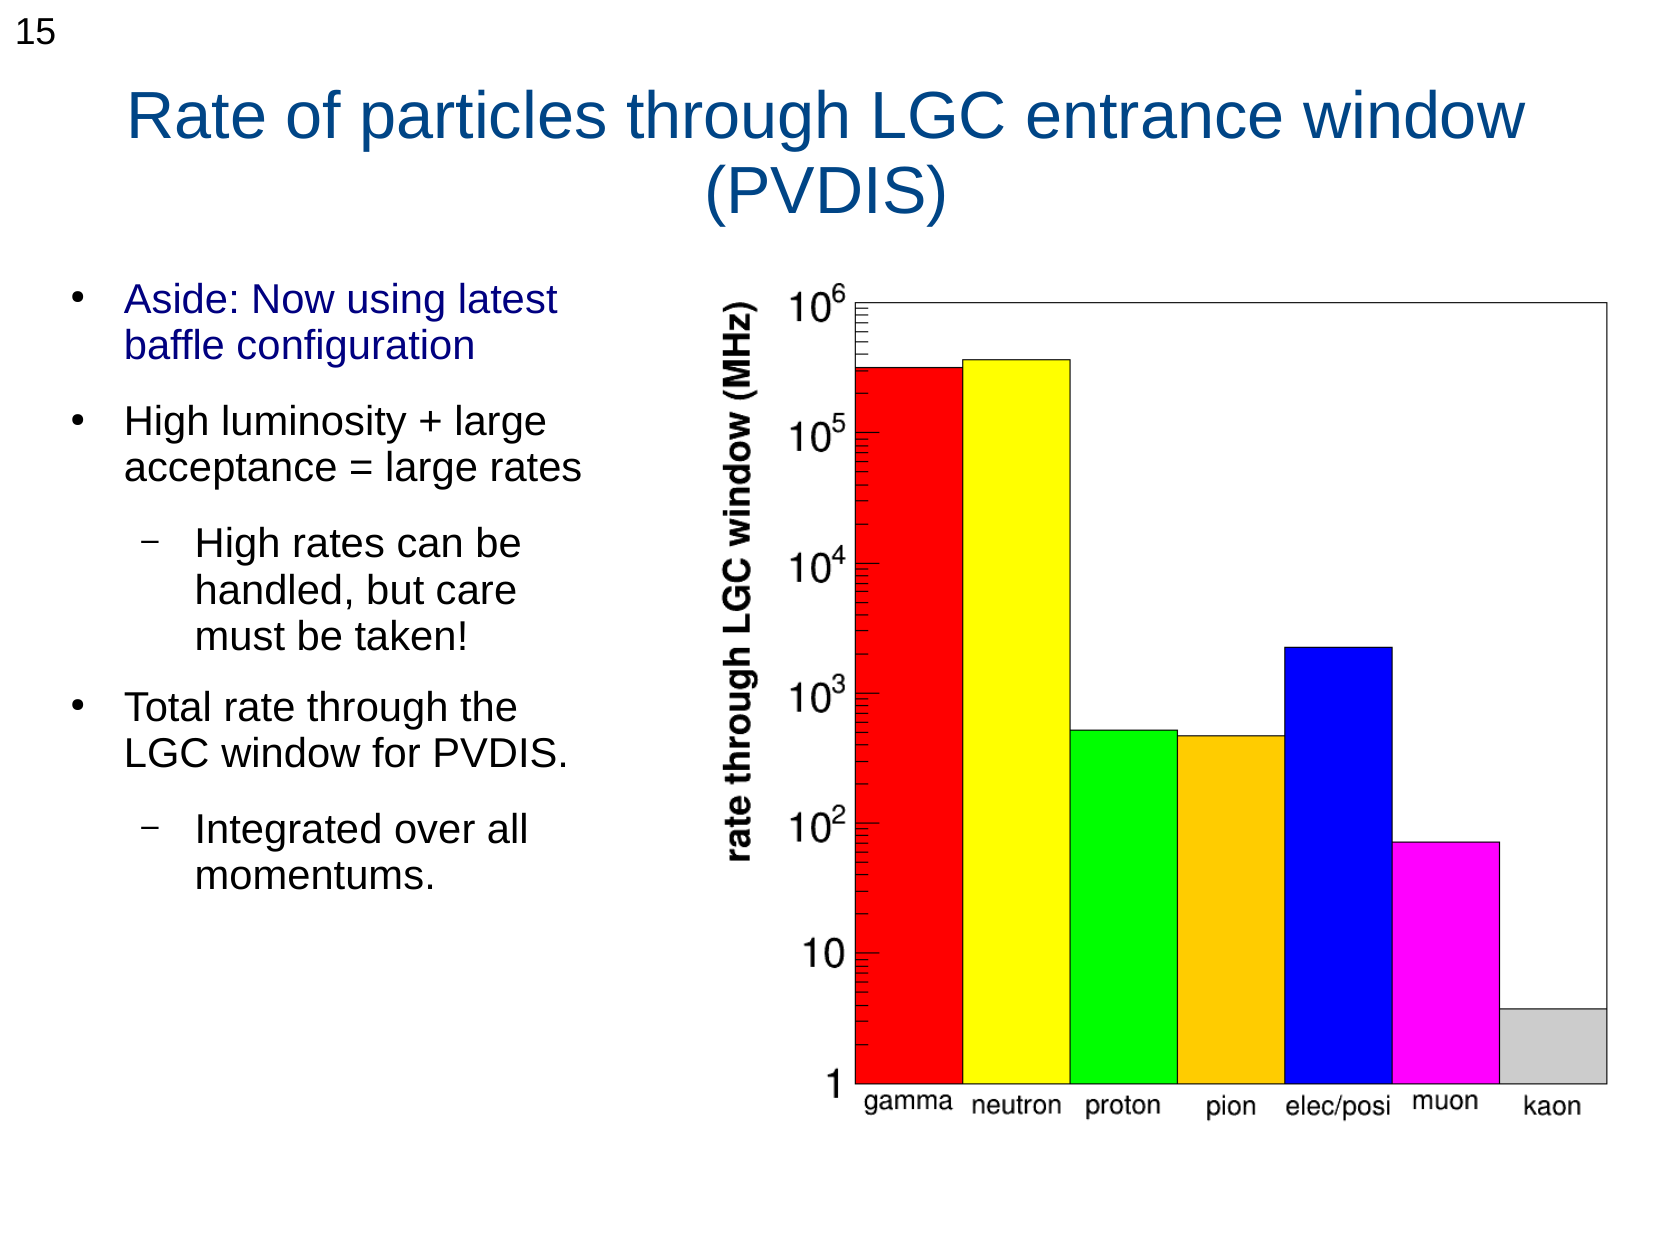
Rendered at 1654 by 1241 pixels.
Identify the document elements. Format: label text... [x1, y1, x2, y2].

title Rate of particles through LGC entrance window (PVDIS) [82, 49, 1571, 257]
text_box 15 [0, 3, 72, 61]
picture [705, 254, 1654, 1231]
list Aside: Now using latest baffle configuration High luminosity + large acceptance = large rates High rates can be handled, but care must be taken! Total rate through the LGC window for PVDIS. Integrated over all momentums. [52, 275, 616, 1141]
